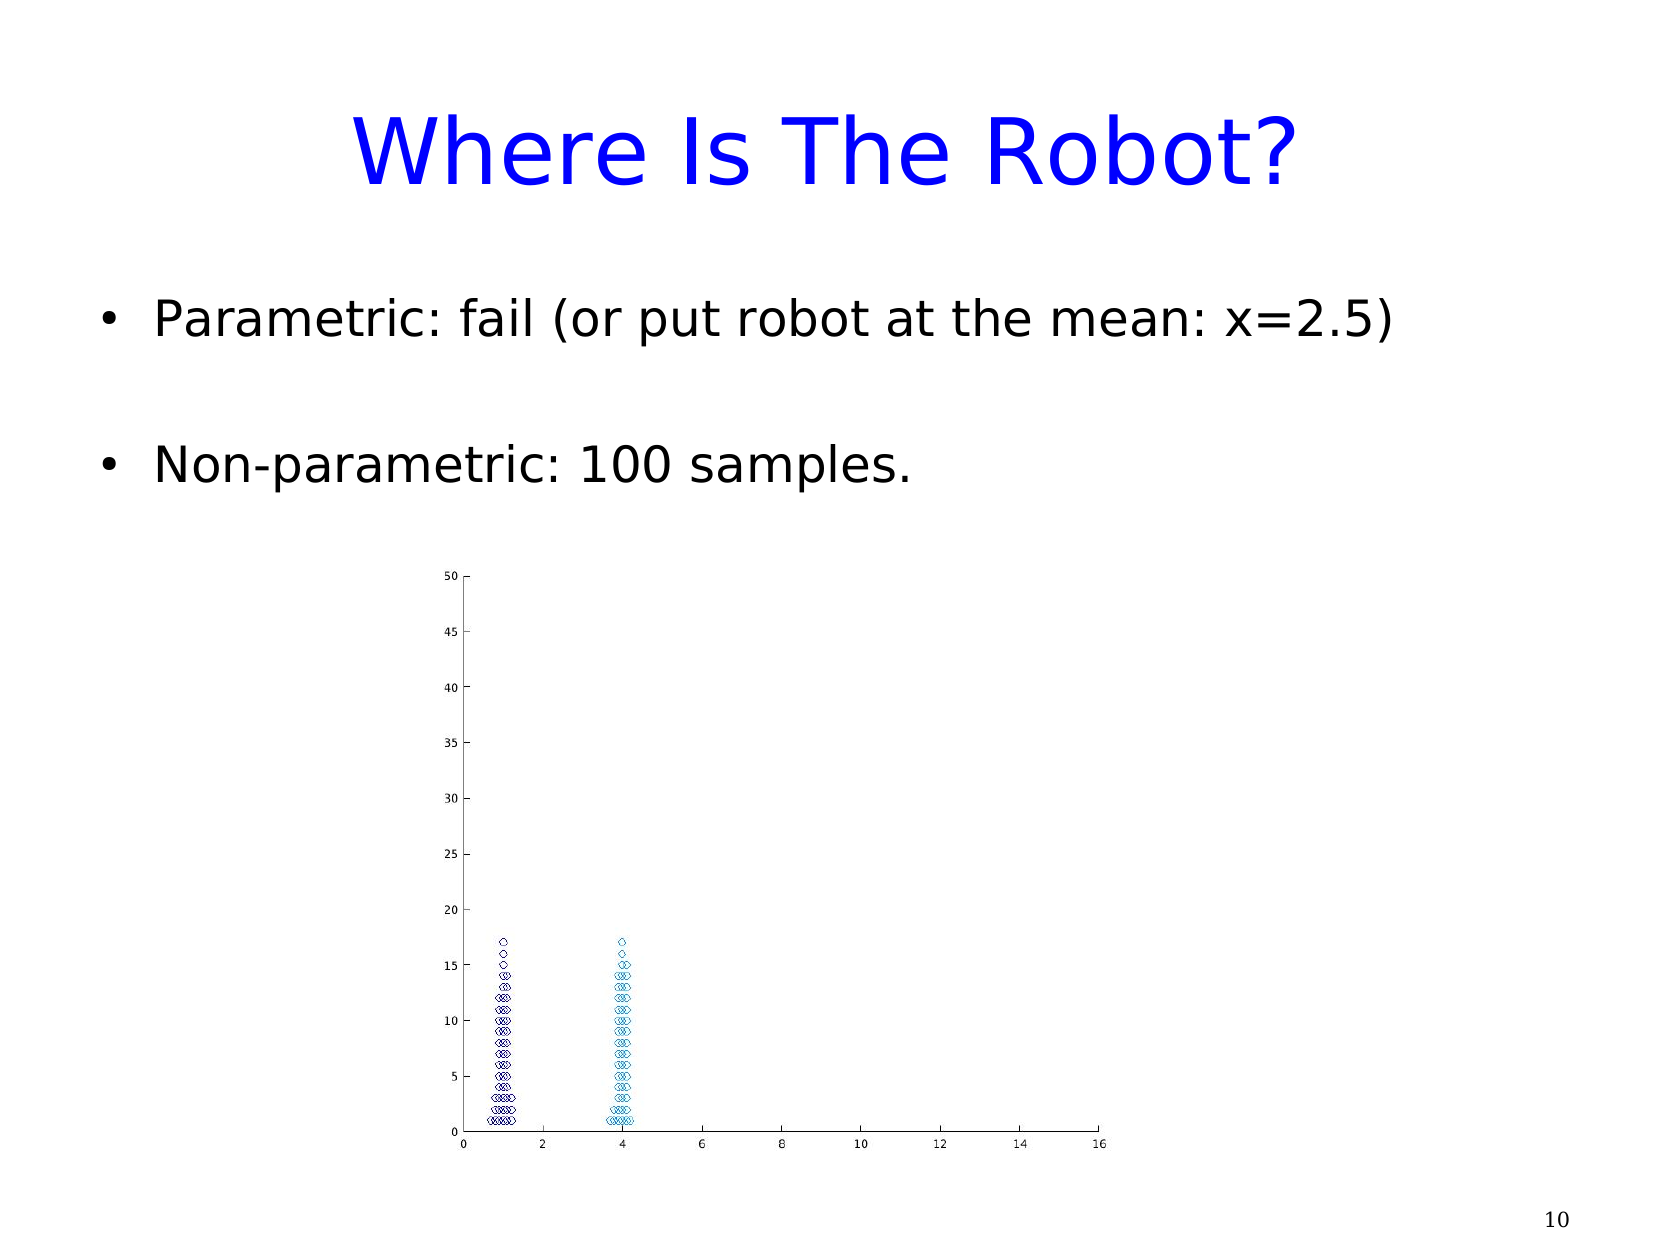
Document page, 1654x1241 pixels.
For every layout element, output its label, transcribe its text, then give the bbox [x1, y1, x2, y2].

title Where Is The Robot? [82, 49, 1571, 257]
picture [356, 524, 1177, 1206]
list Parametric: fail (or put robot at the mean: x=2.5) Non-parametric: 100 samples. [82, 290, 1571, 1109]
